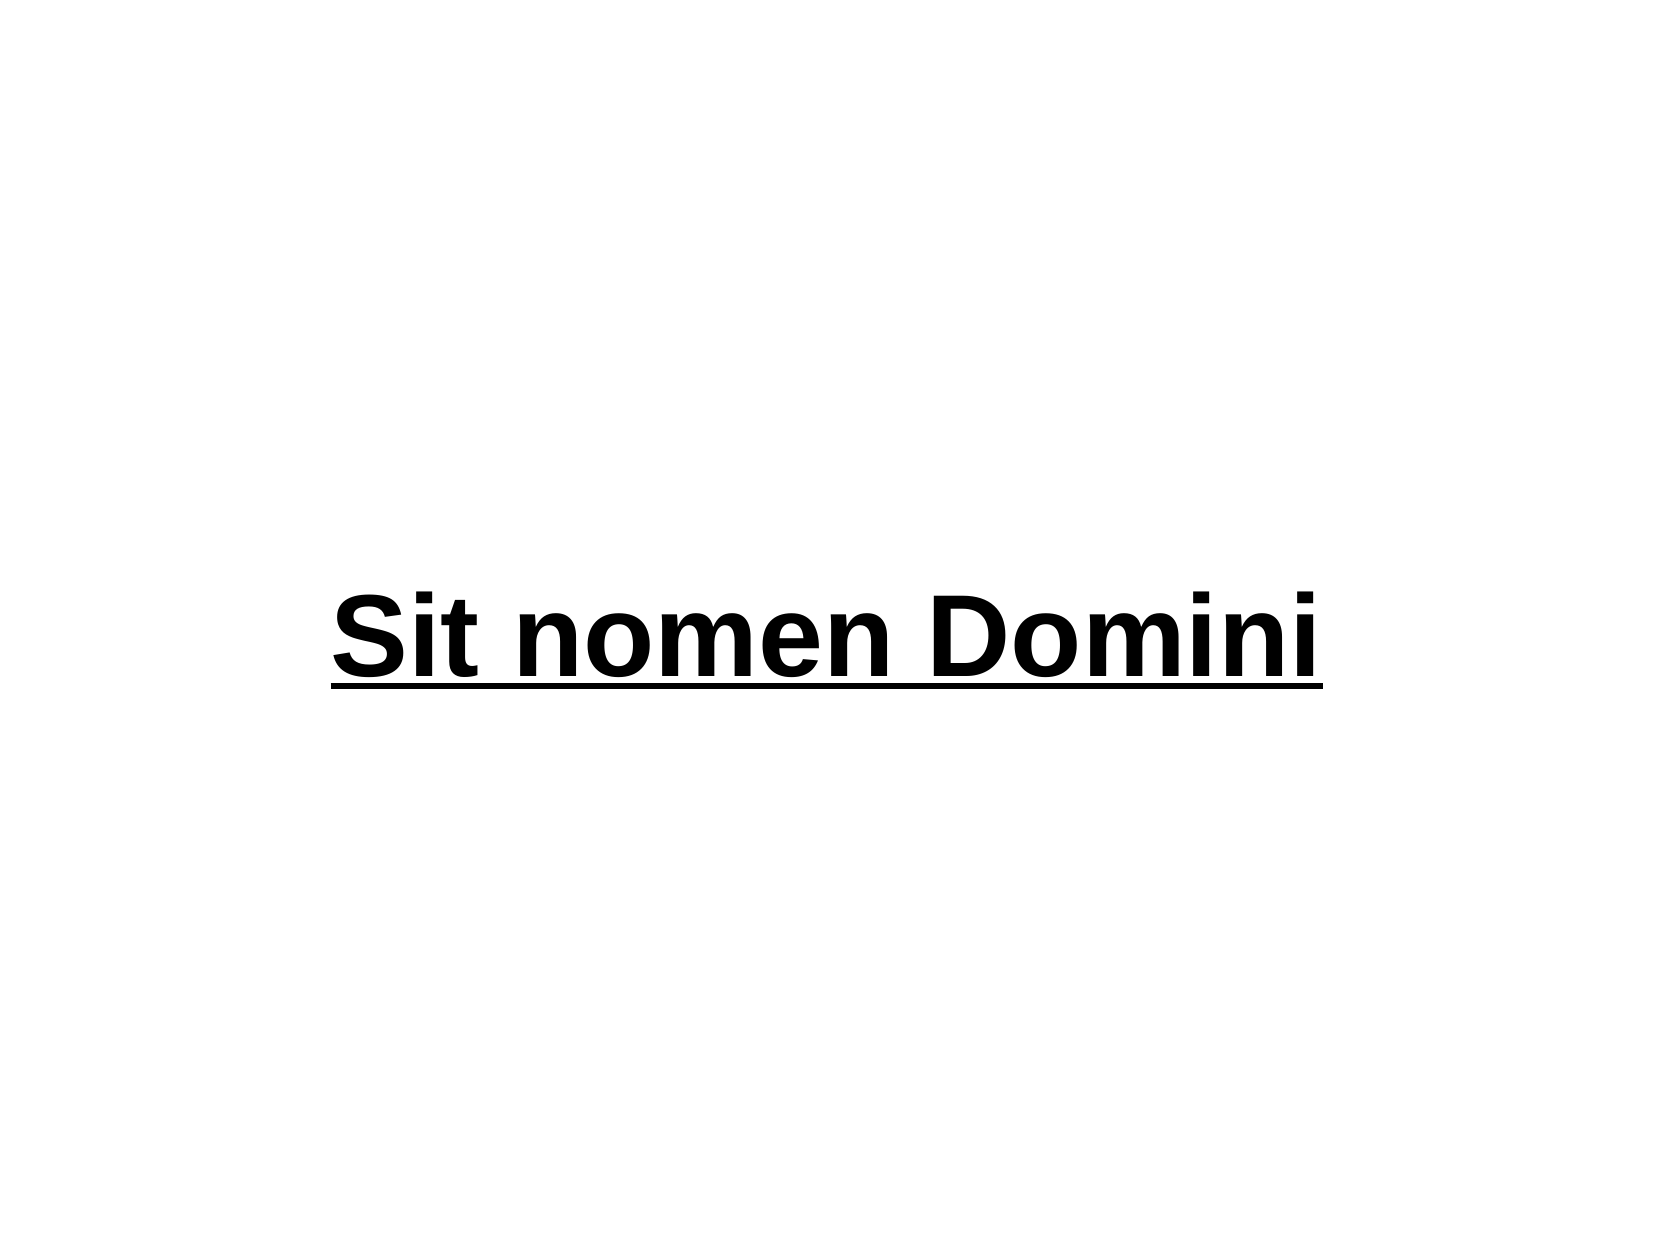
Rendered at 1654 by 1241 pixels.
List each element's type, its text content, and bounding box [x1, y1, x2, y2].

subtitle Sit nomen Domini [0, 0, 1654, 1241]
